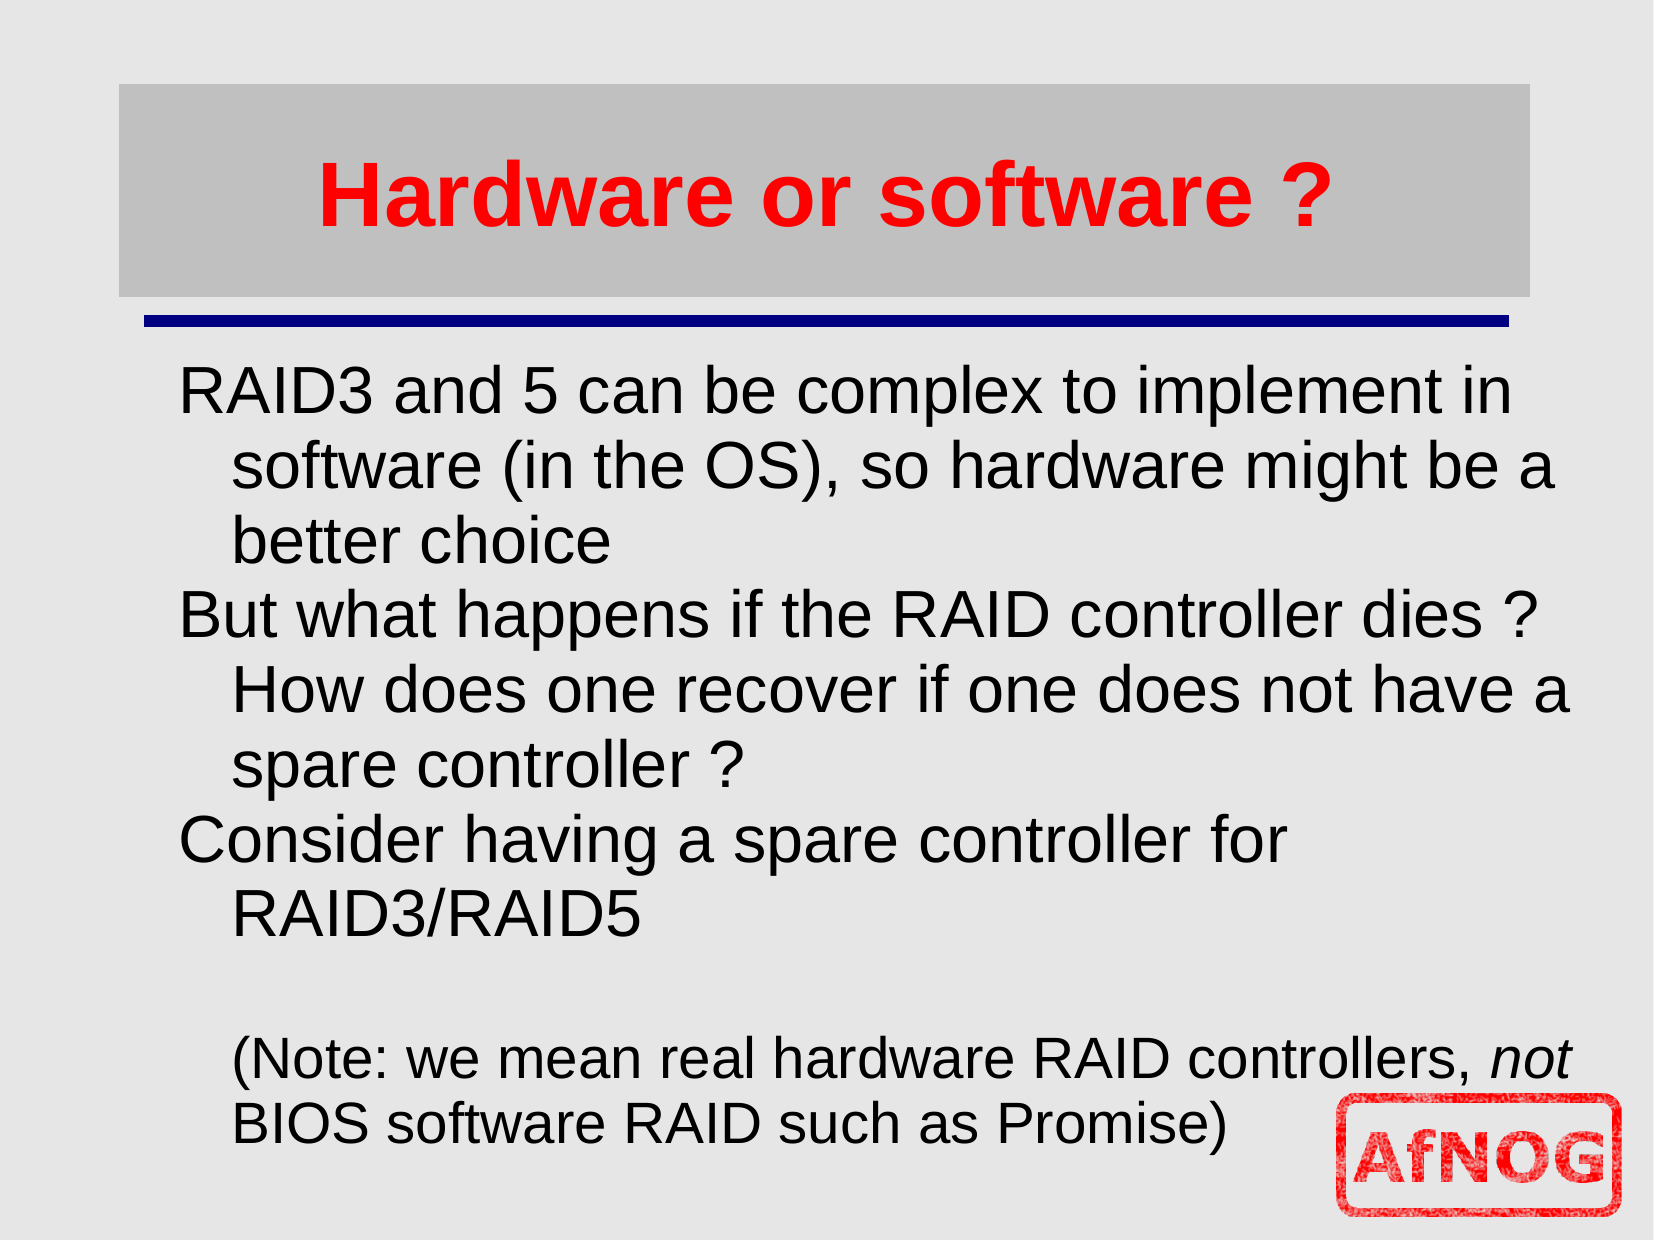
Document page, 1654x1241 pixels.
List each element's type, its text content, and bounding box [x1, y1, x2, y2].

title Hardware or software ? [121, 91, 1534, 299]
picture [1336, 1092, 1622, 1217]
list RAID3 and 5 can be complex to implement in software (in the OS), so hardware might be a better choice But what happens if the RAID controller dies ? How does one recover if one does not have a spare controller ? Consider having a spare controller for RAID3/RAID5 (Note: we mean real hardware RAID controllers, not BIOS software RAID such as Promise) [160, 353, 1573, 1159]
